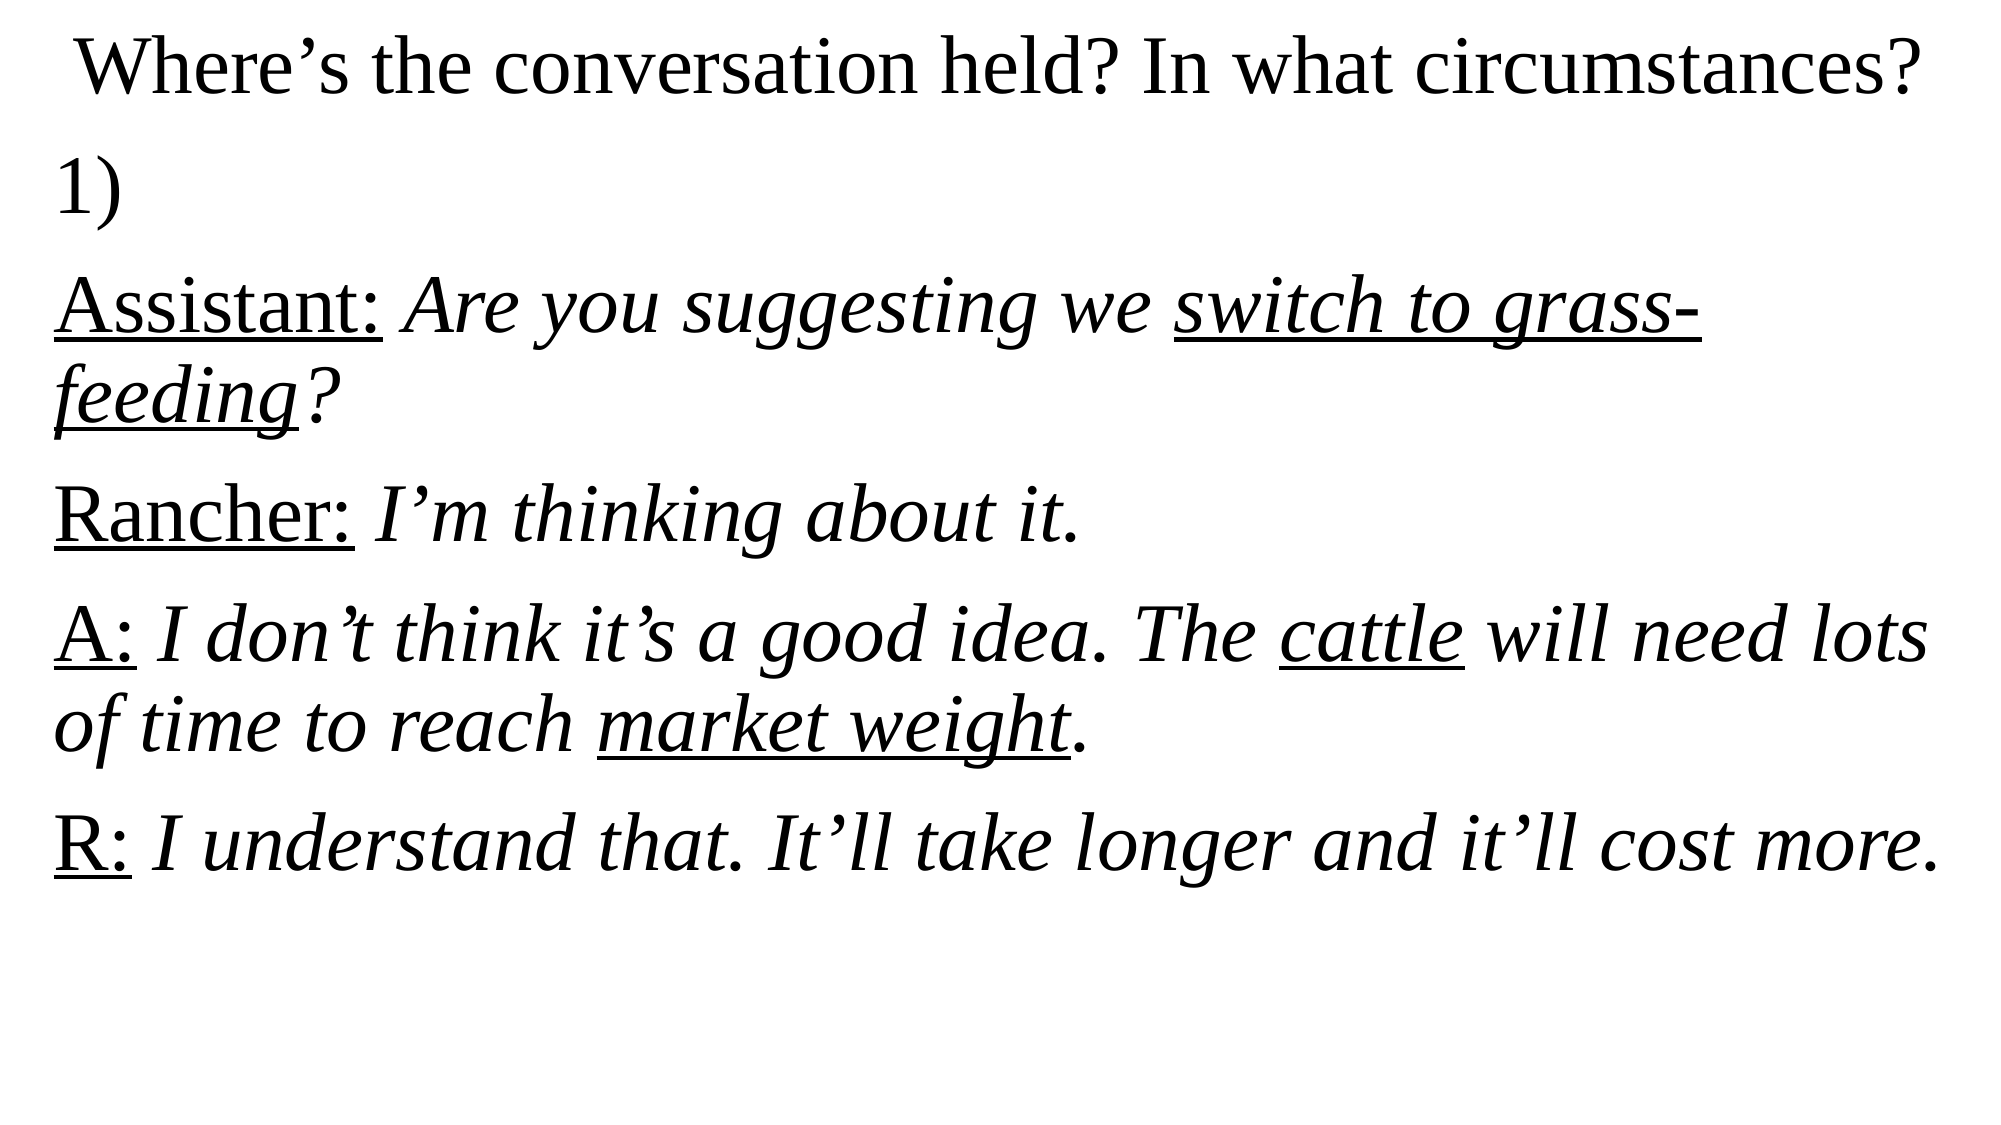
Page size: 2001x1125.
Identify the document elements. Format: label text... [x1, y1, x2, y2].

list Where’s the conversation held? In what circumstances? 1) Assistant: Are you suggesting we switch to grass-feeding? Rancher: I’m thinking about it. A: I don’t think it’s a good idea. The cattle will need lots of time to reach market weight. R: I understand that. It’ll take longer and it’ll cost more. [38, 14, 1970, 1125]
